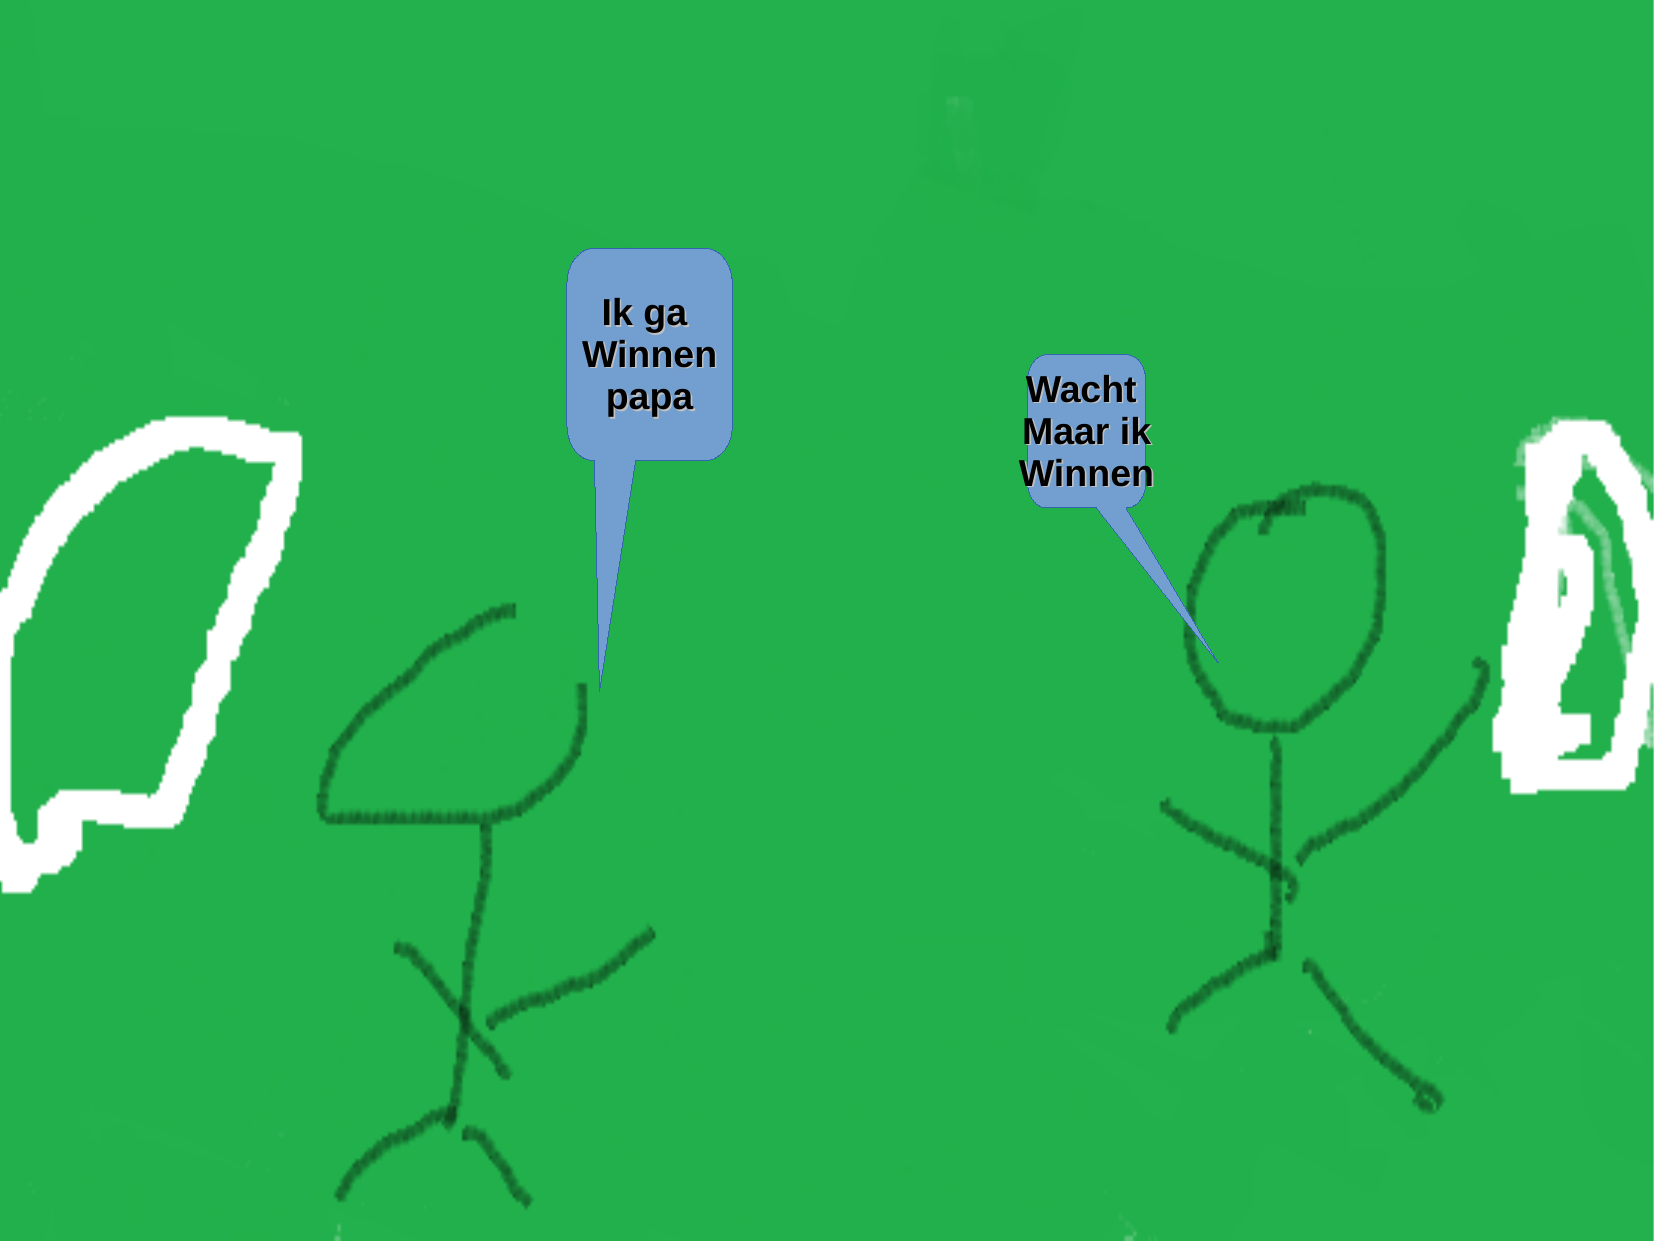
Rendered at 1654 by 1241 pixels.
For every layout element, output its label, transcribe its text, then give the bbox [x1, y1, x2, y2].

picture [0, 0, 1654, 1241]
text_box Wacht Maar ik Winnen [1027, 354, 1219, 663]
text_box Ik ga Winnen papa [566, 248, 733, 692]
